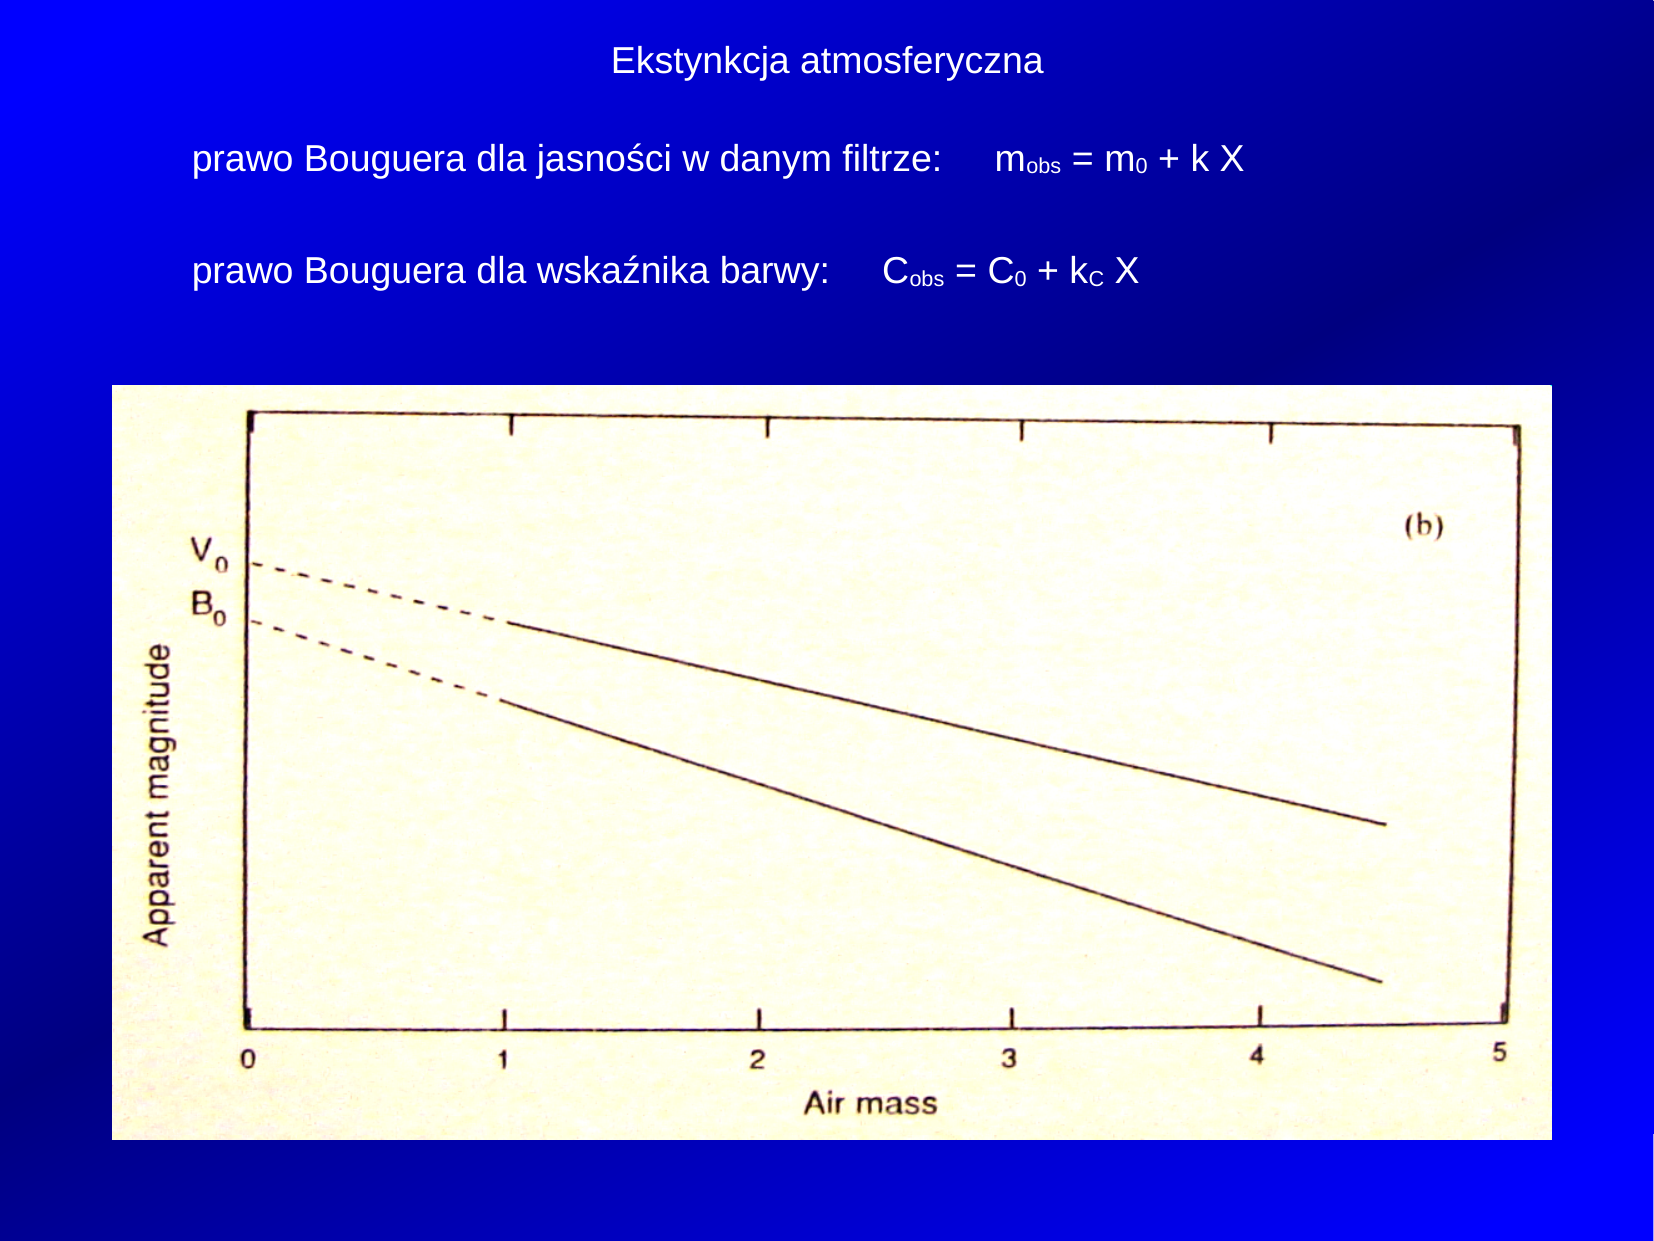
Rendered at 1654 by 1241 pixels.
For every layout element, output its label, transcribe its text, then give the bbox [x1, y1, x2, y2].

text_box prawo Bouguera dla wskaźnika barwy: Cobs = C0 + kC X [177, 242, 1155, 312]
picture [112, 385, 1552, 1140]
text_box prawo Bouguera dla jasności w danym filtrze: mobs = m0 + k X [177, 129, 1260, 200]
text_box Ekstynkcja atmosferyczna [596, 31, 1059, 89]
